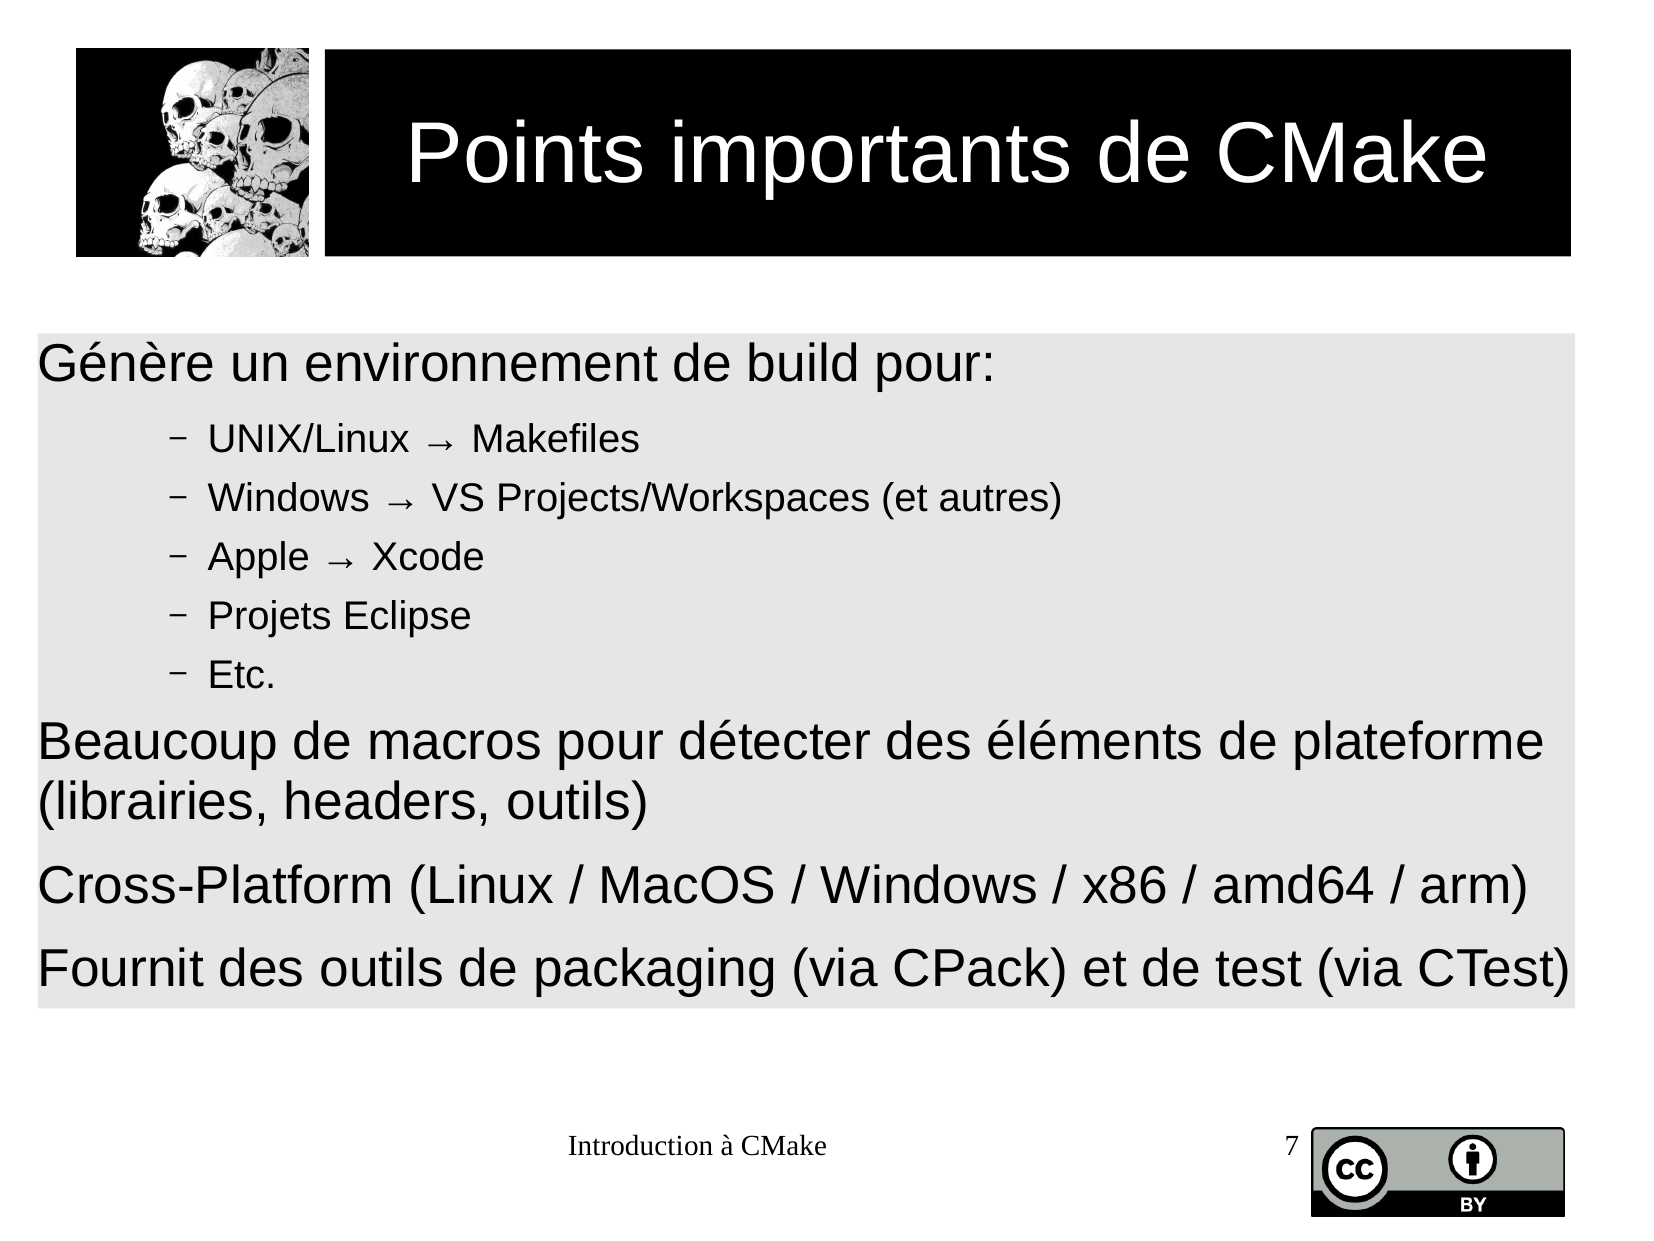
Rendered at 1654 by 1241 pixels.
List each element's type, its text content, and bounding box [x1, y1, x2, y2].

picture [1311, 1127, 1565, 1217]
list Génère un environnement de build pour: UNIX/Linux → Makefiles Windows → VS Projects/Workspaces (et autres) Apple → Xcode Projets Eclipse Etc. Beaucoup de macros pour détecter des éléments de plateforme (librairies, headers, outils) Cross-Platform (Linux / MacOS / Windows / x86 / amd64 / arm) Fournit des outils de packaging (via CPack) et de test (via CTest) [37, 333, 1576, 1009]
picture [76, 48, 309, 257]
title Points importants de CMake [324, 49, 1571, 257]
